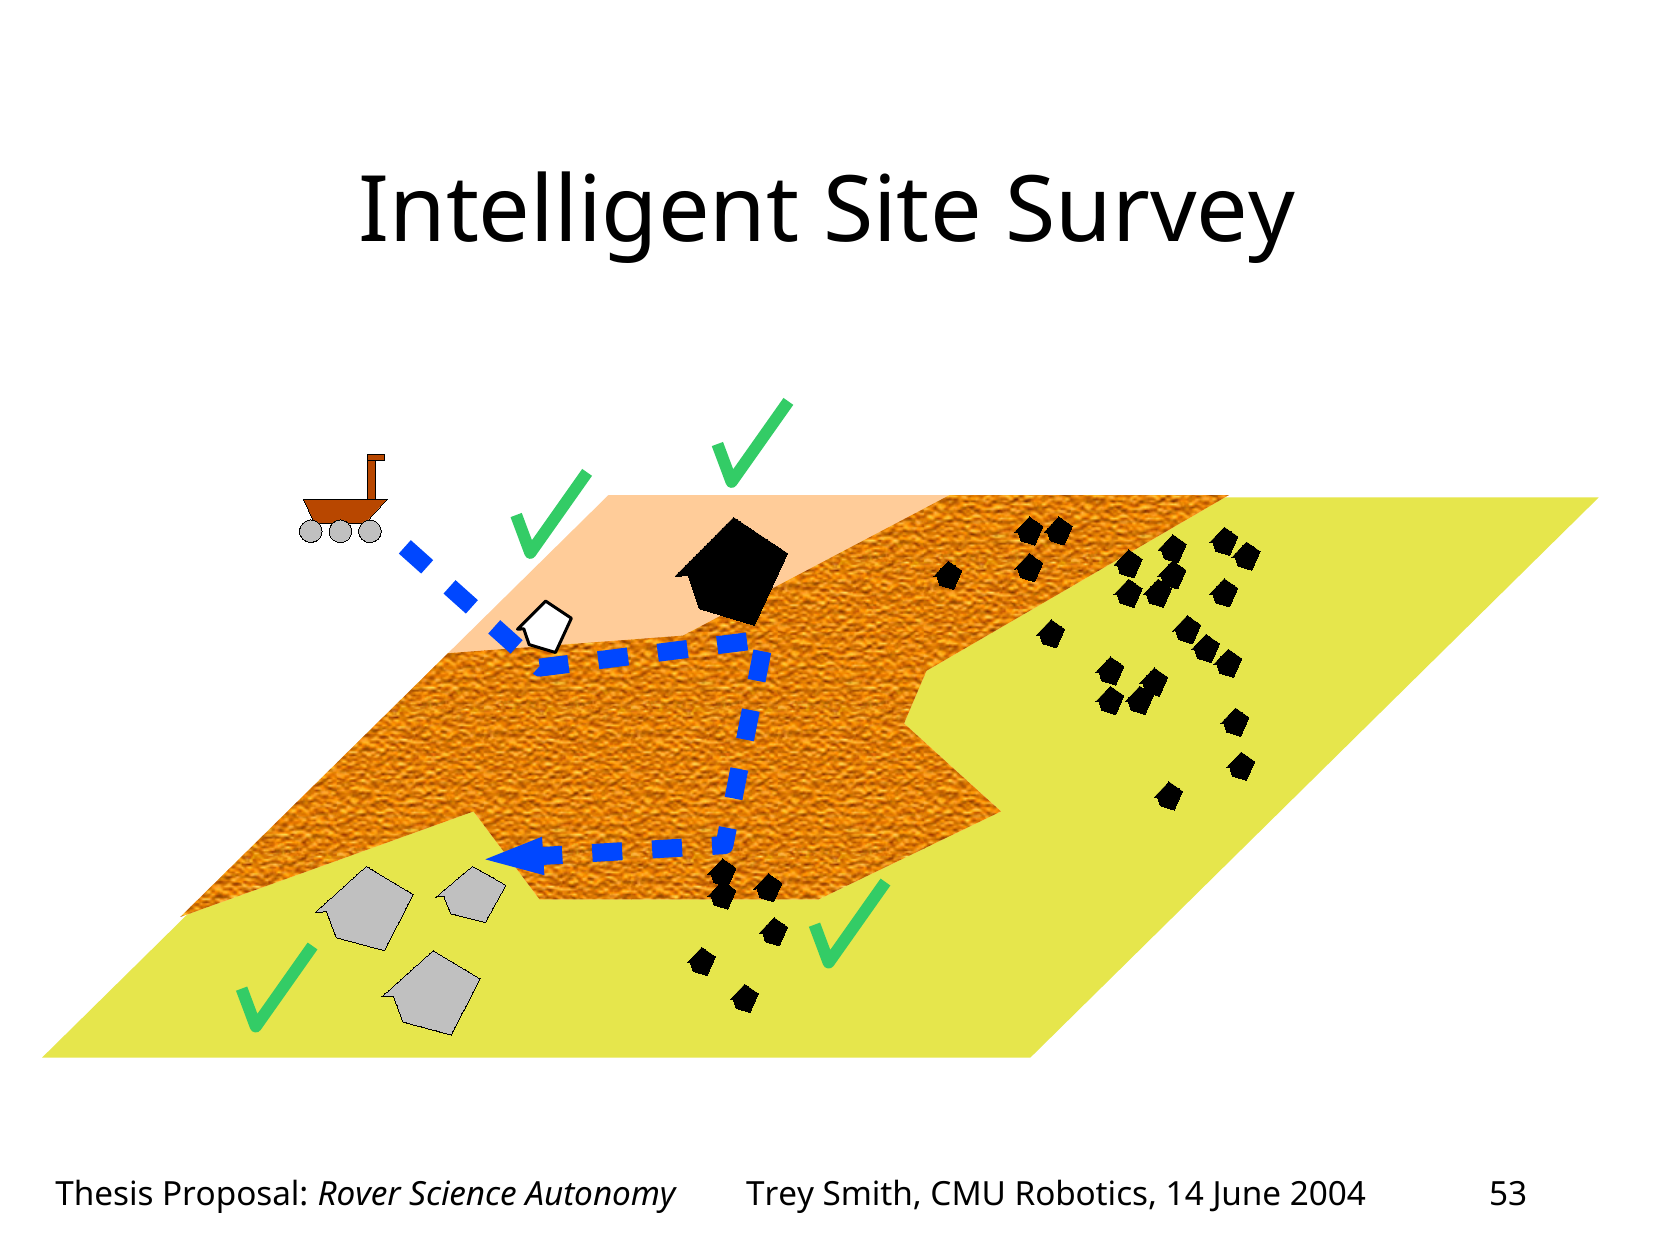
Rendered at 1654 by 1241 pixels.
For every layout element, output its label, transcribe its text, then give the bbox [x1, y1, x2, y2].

text_box [299, 454, 388, 543]
title Intelligent Site Survey [121, 102, 1534, 311]
text_box [42, 495, 1599, 1058]
